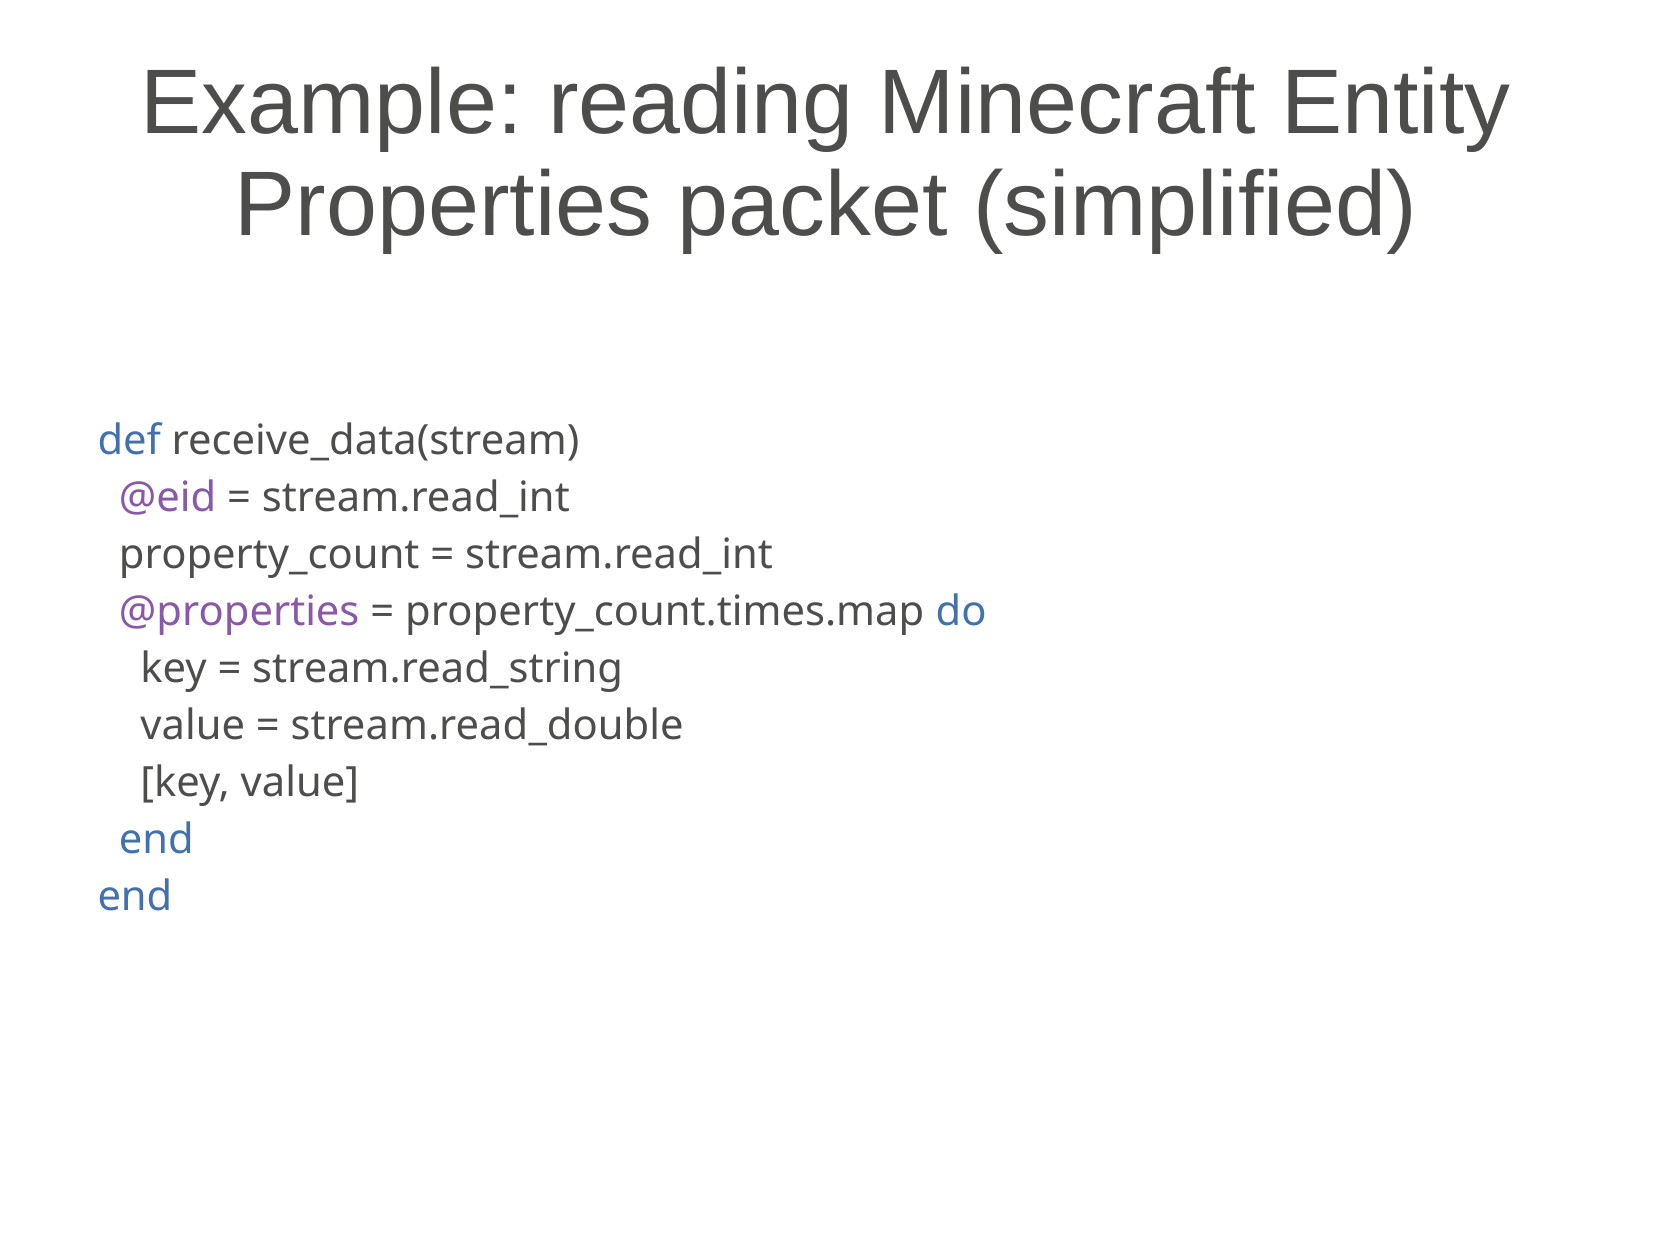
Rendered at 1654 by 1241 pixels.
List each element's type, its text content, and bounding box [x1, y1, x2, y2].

title Example: reading Minecraft Entity Properties packet (simplified) [82, 49, 1571, 257]
text_box def receive_data(stream) @eid = stream.read_int property_count = stream.read_int @properties = property_count.times.map do key = stream.read_string value = stream.read_double [key, value] end end [82, 402, 1293, 890]
